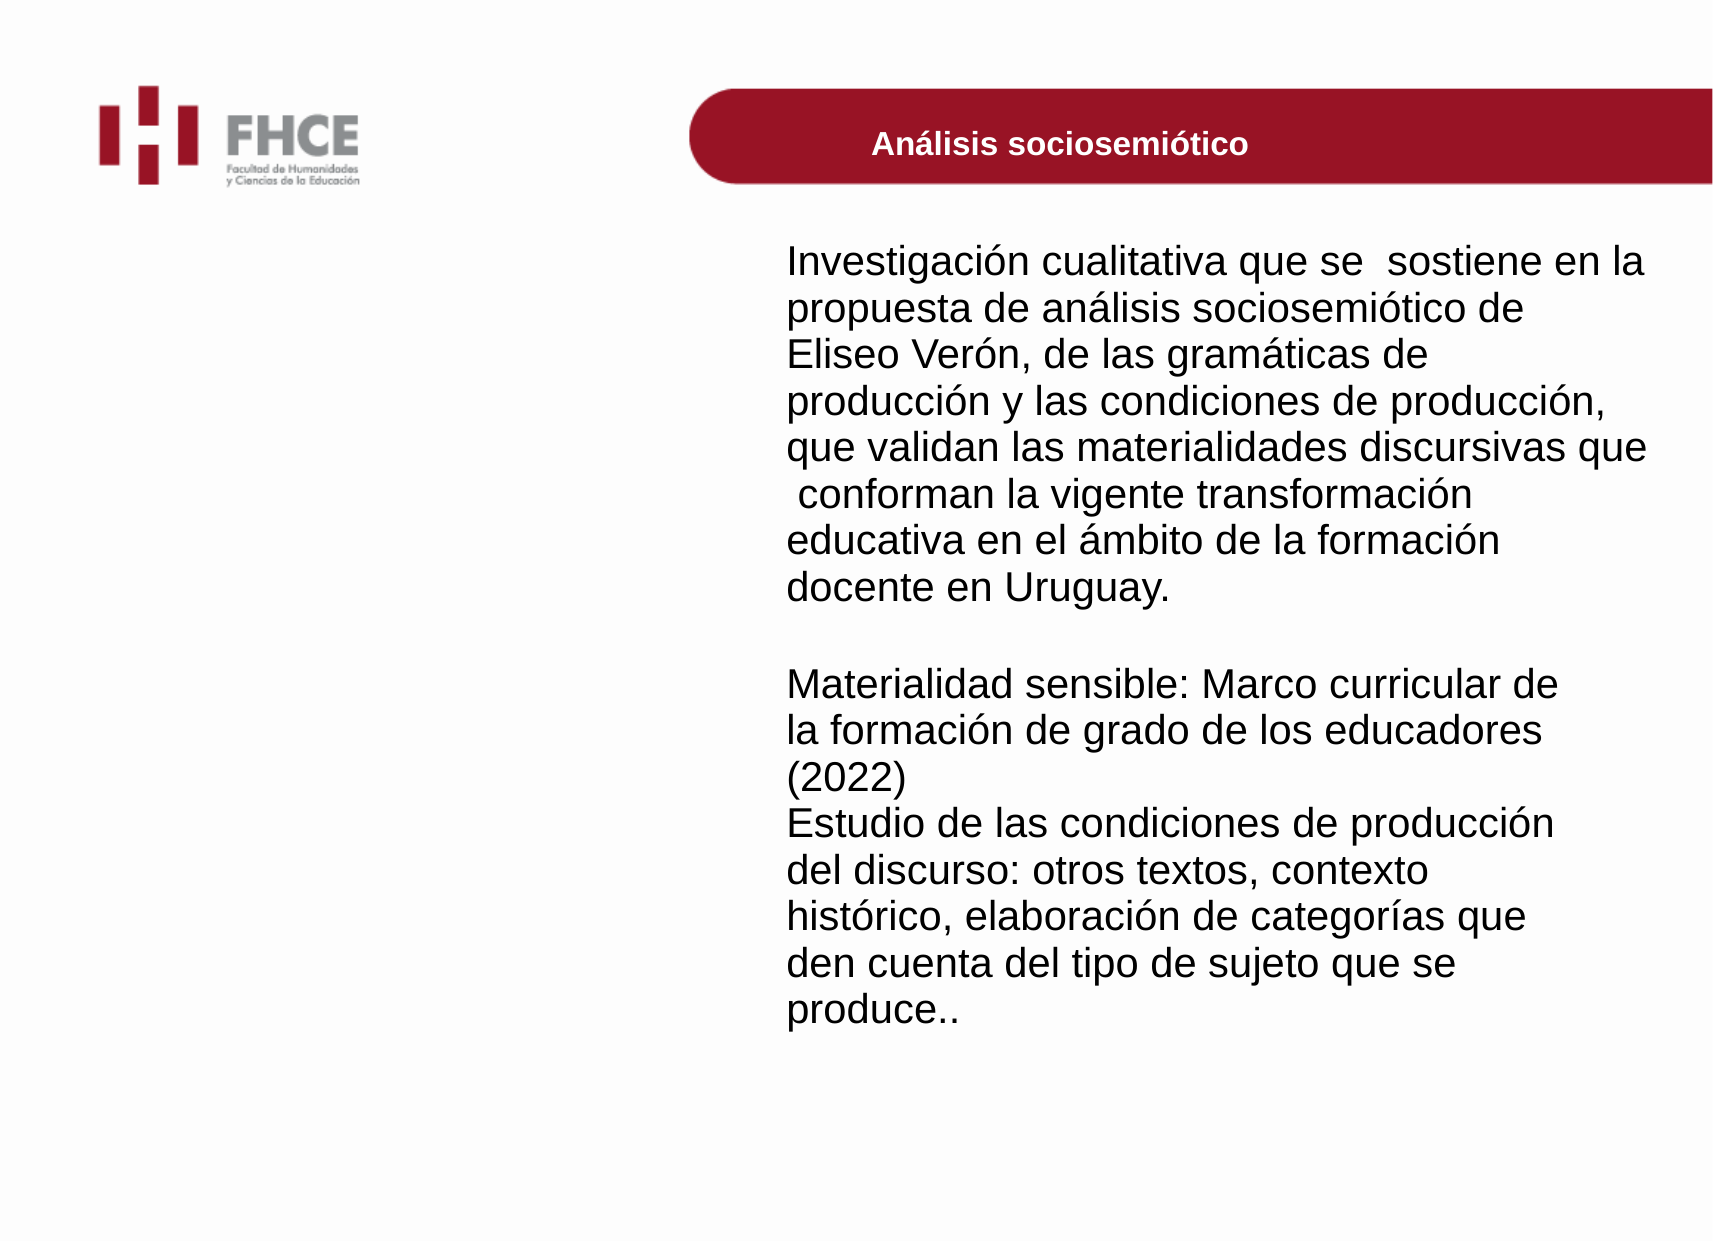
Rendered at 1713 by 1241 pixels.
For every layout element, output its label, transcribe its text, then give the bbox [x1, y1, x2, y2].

text_box Investigación cualitativa que se sostiene en la propuesta de análisis sociosemiótico de Eliseo Verón, de las gramáticas de producción y las condiciones de producción, que validan las materialidades discursivas que conforman la vigente transformación educativa en el ámbito de la formación docente en Uruguay. [771, 230, 1665, 585]
text_box Materialidad sensible: Marco curricular de la formación de grado de los educadores (2022) Estudio de las condiciones de producción del discurso: otros textos, contexto histórico, elaboración de categorías que den cuenta del tipo de sujeto que se produce.. [771, 653, 1616, 1056]
text_box Análisis sociosemiótico [856, 118, 1536, 172]
picture [0, 0, 1713, 1241]
